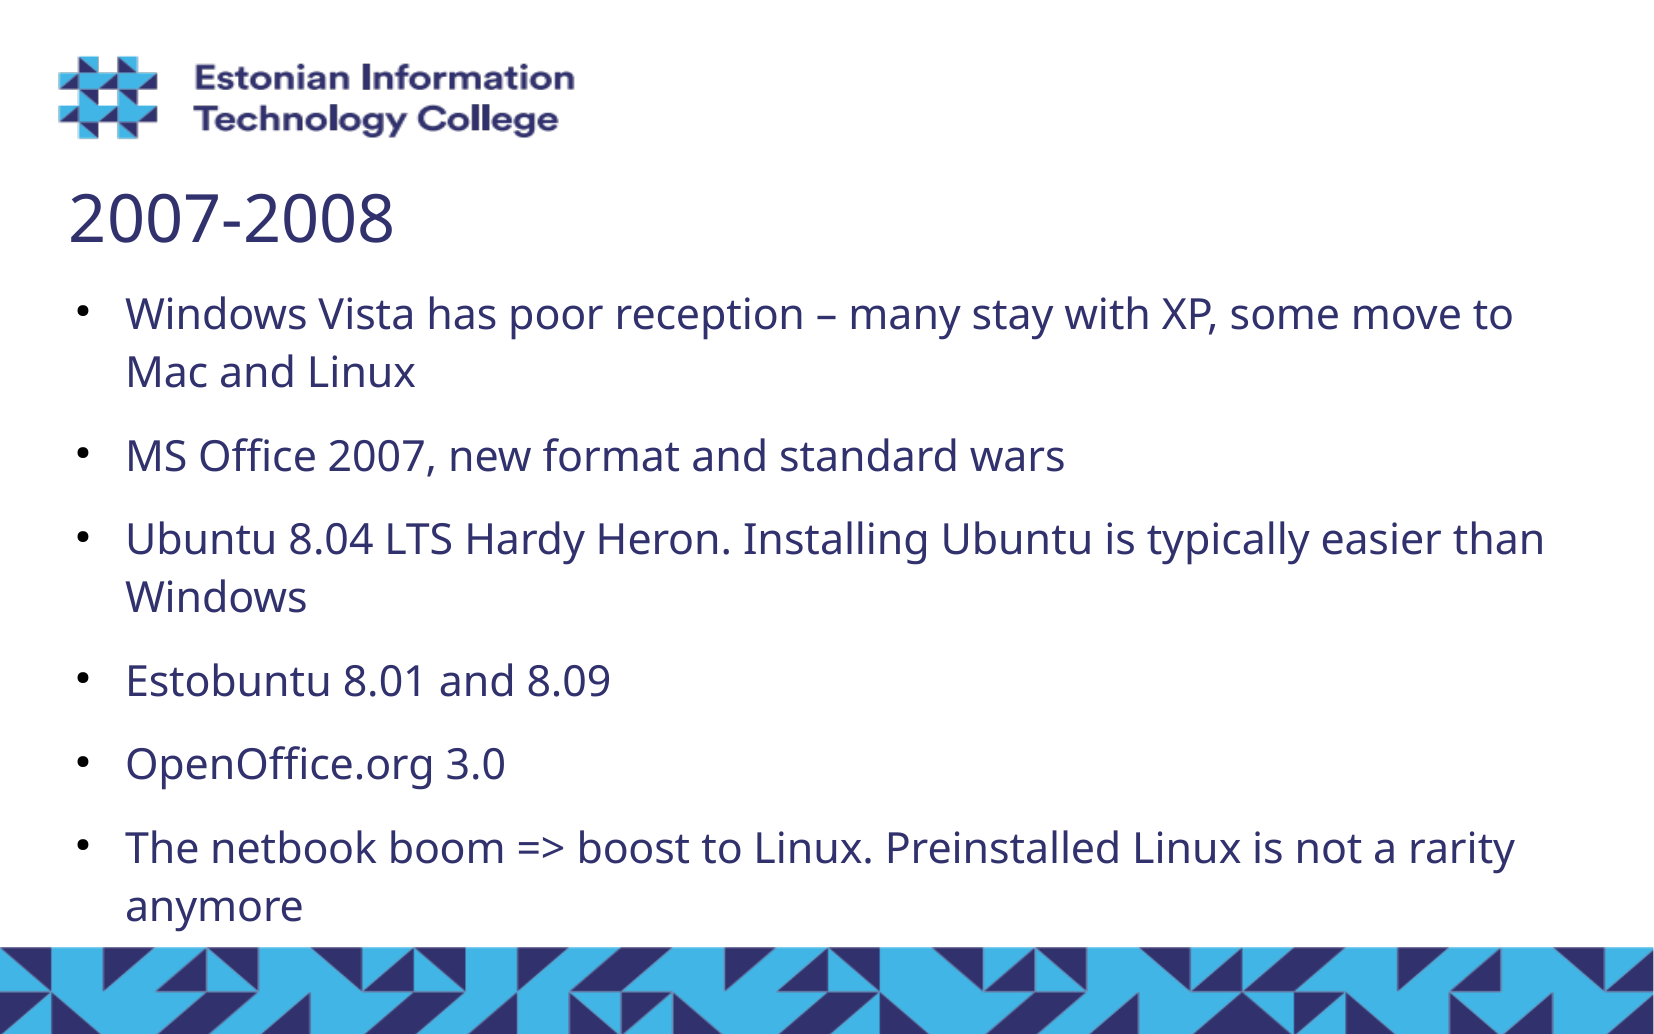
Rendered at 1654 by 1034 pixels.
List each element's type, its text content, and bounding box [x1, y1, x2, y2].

title 2007-2008 [68, 147, 1536, 283]
list Windows Vista has poor reception – many stay with XP, some move to Mac and Linux MS Office 2007, new format and standard wars Ubuntu 8.04 LTS Hardy Heron. Installing Ubuntu is typically easier than Windows Estobuntu 8.01 and 8.09 OpenOffice.org 3.0 The netbook boom => boost to Linux. Preinstalled Linux is not a rarity anymore [59, 283, 1595, 936]
